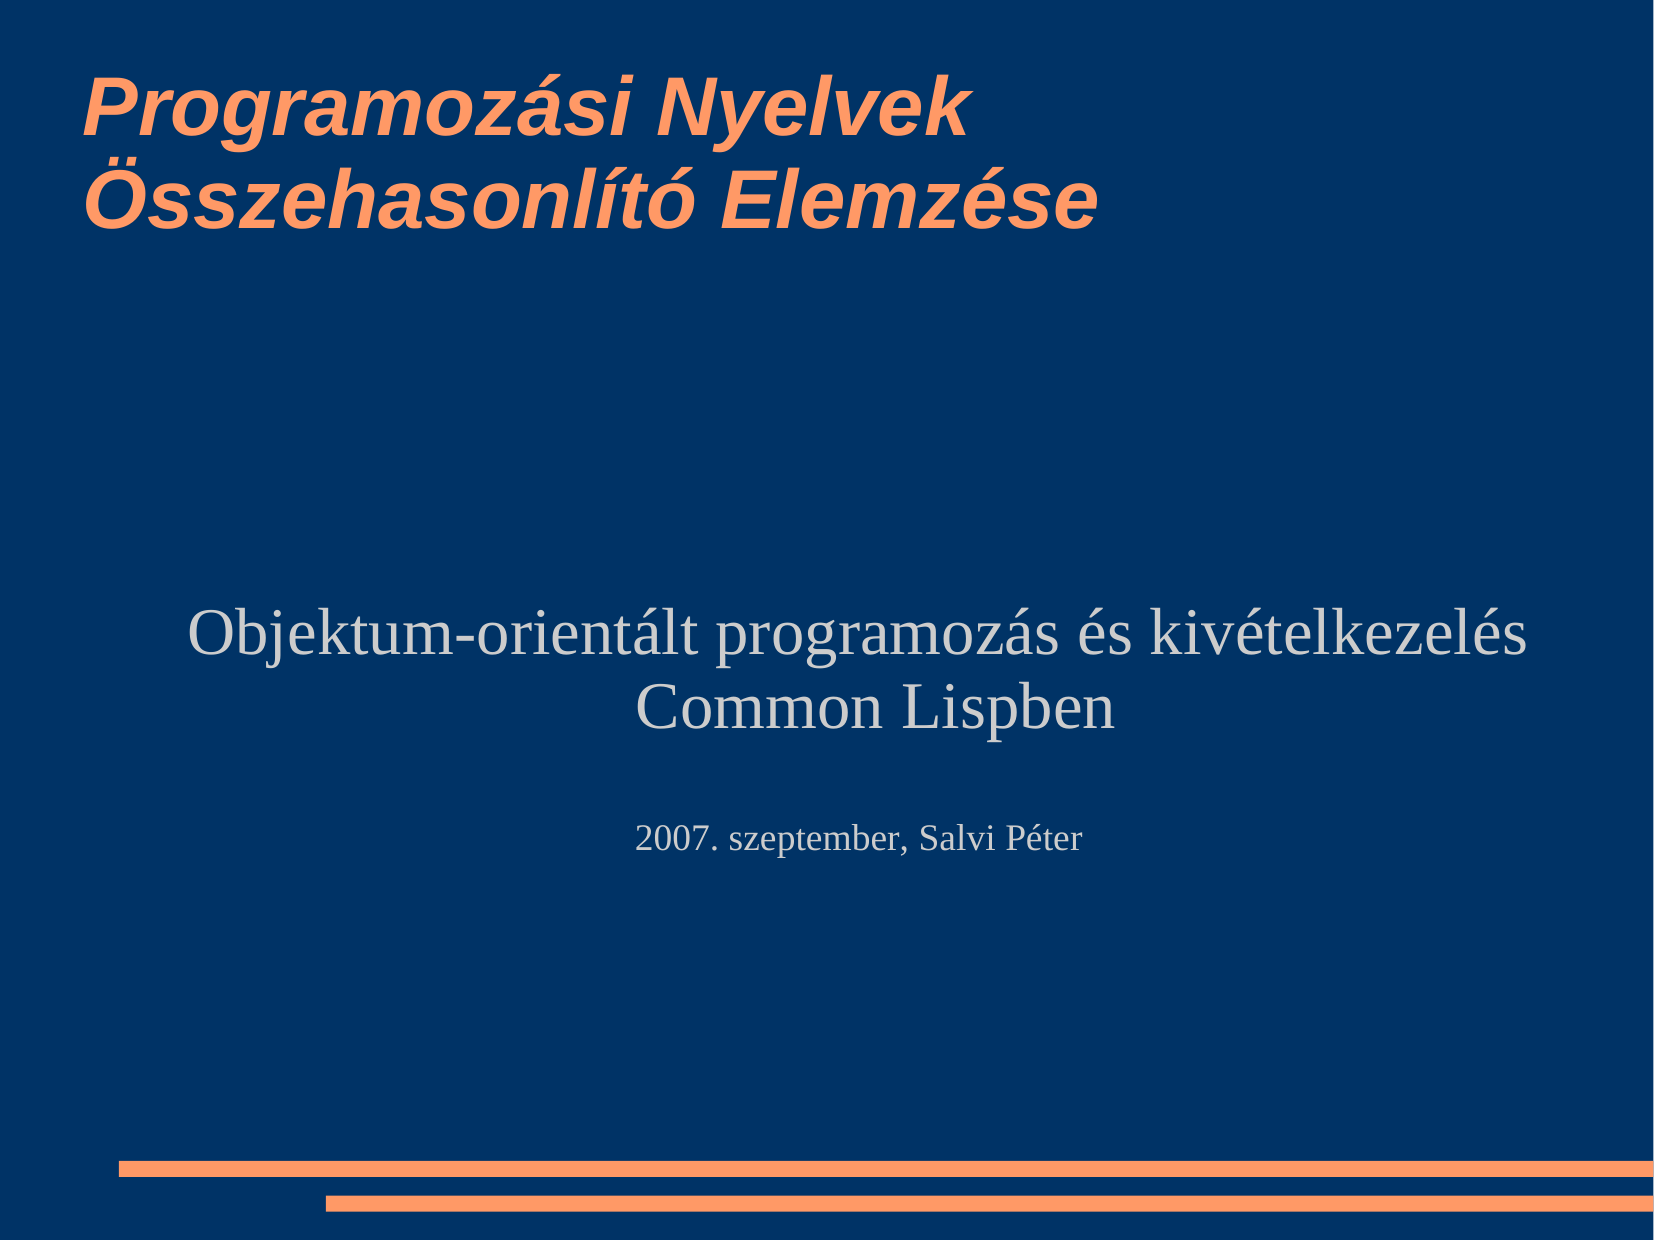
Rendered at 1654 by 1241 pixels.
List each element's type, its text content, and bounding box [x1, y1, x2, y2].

subtitle Objektum-orientált programozás és kivételkezelés Common Lispben 2007. szeptember, Salvi Péter [121, 322, 1561, 1133]
title Programozási Nyelvek Összehasonlító Elemzése [82, 56, 1571, 250]
